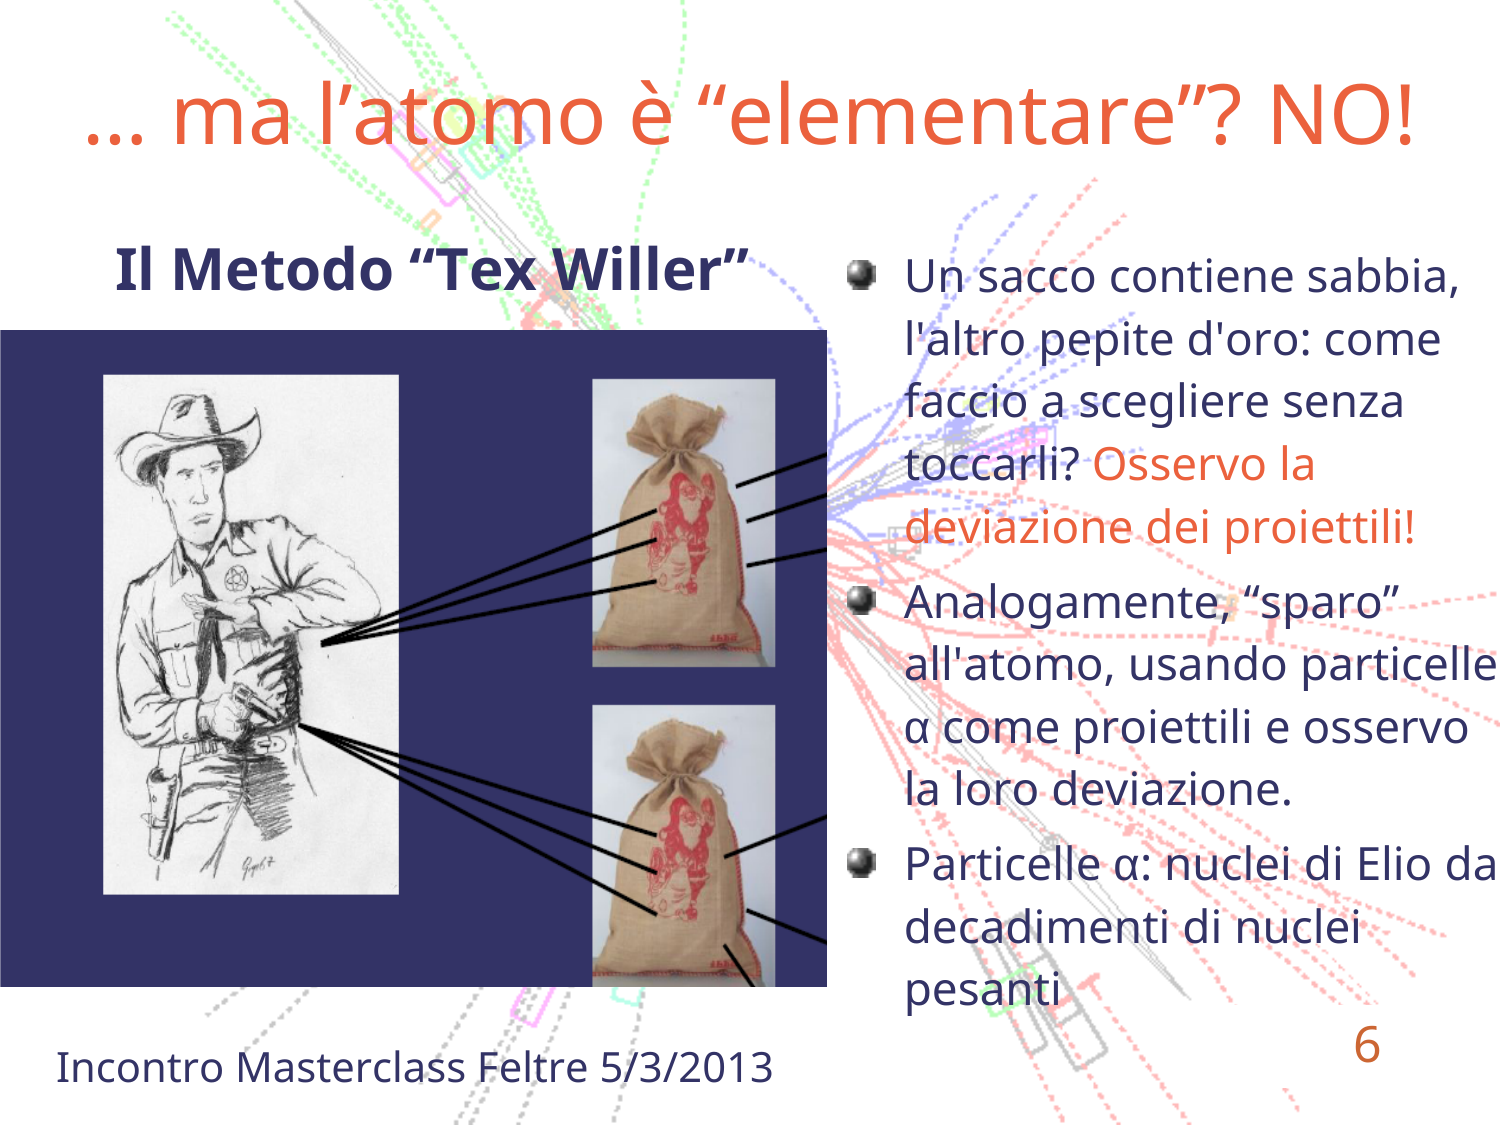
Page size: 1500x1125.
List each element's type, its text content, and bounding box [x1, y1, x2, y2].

list Un sacco contiene sabbia, l'altro pepite d'oro: come faccio a scegliere senza toccarli? Osservo la deviazione dei proiettili! Analogamente, “sparo” all'atomo, usando particelle α come proiettili e osservo la loro deviazione. Particelle α: nuclei di Elio da decadimenti di nuclei pesanti [832, 236, 1500, 1125]
title … ma l’atomo è “elementare”? NO! [0, 5, 1500, 219]
text_box Il Metodo “Tex Willer” [100, 224, 1075, 310]
picture [0, 219, 1500, 1125]
picture [0, 0, 1500, 5]
